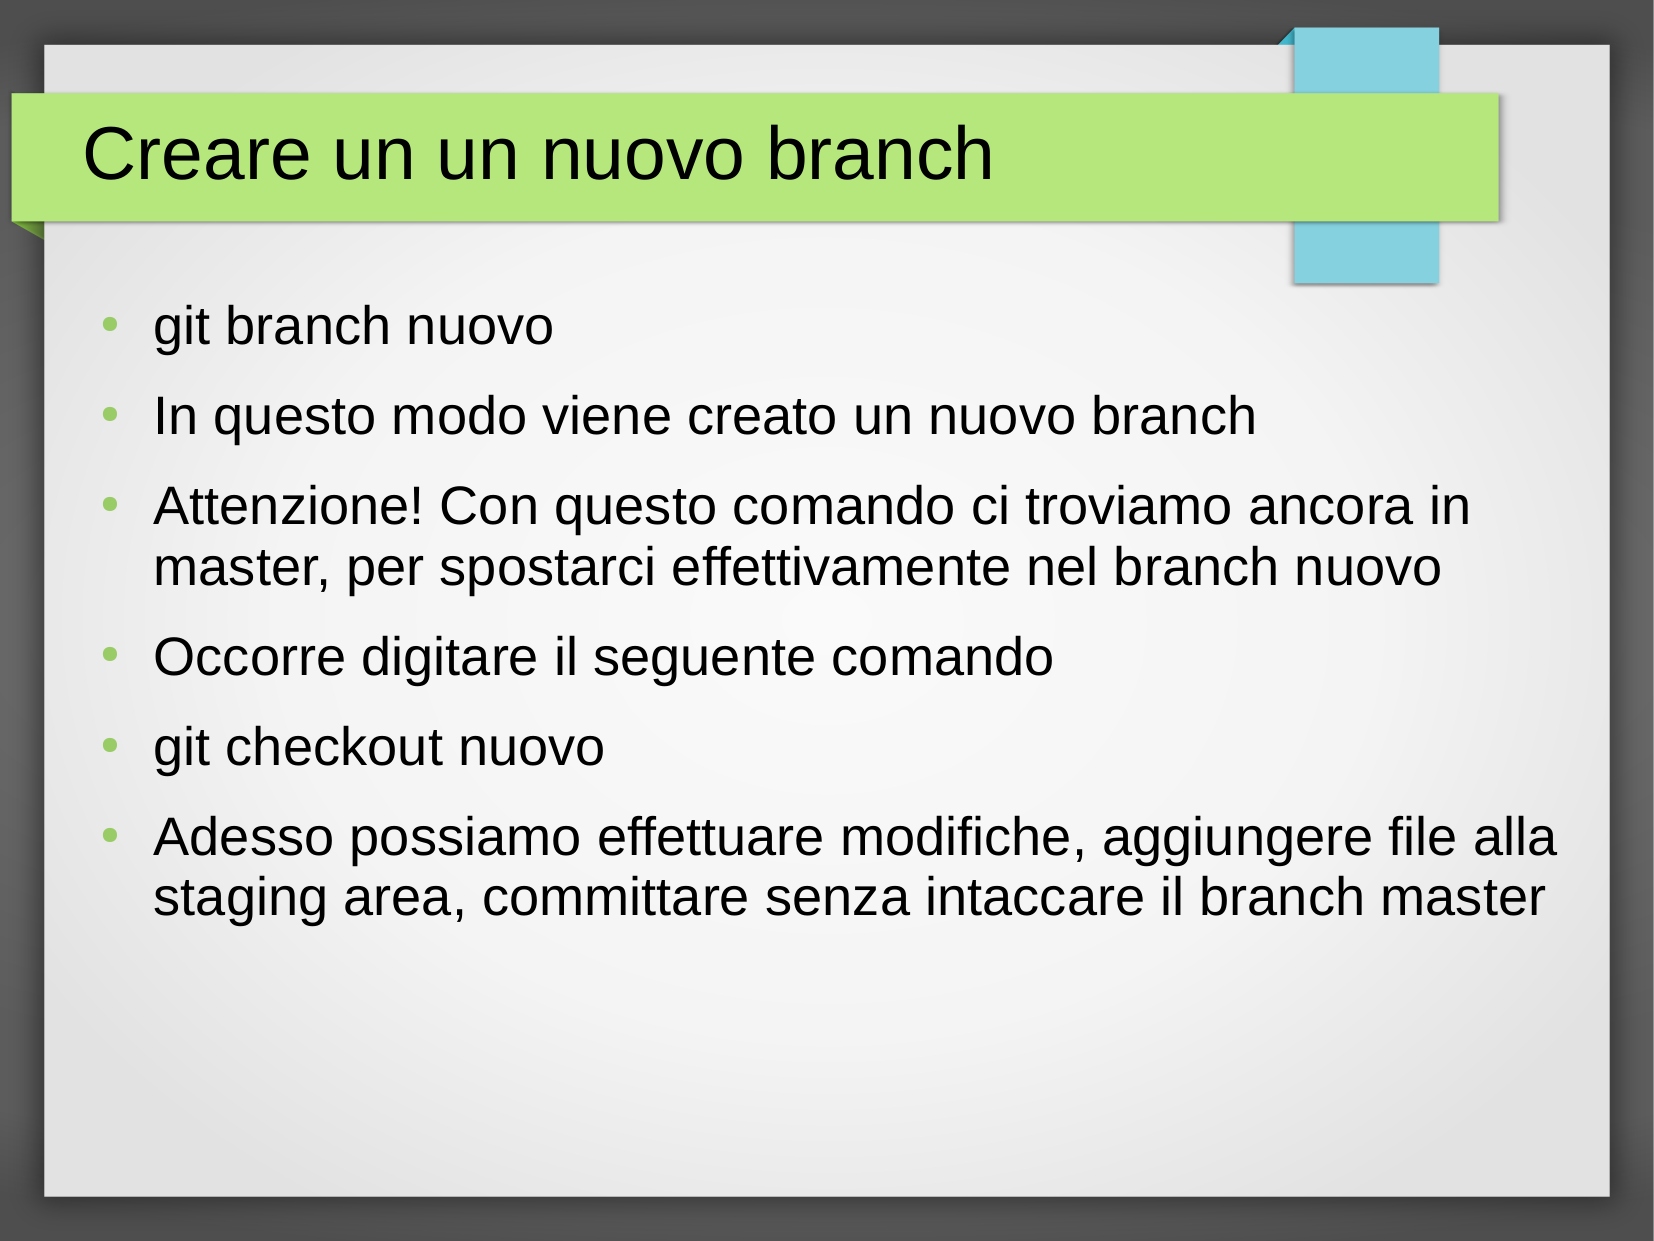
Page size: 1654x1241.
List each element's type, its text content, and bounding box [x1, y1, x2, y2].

list git branch nuovo In questo modo viene creato un nuovo branch Attenzione! Con questo comando ci troviamo ancora in master, per spostarci effettivamente nel branch nuovo Occorre digitare il seguente comando git checkout nuovo Adesso possiamo effettuare modifiche, aggiungere file alla staging area, committare senza intaccare il branch master [82, 295, 1571, 1015]
title Creare un un nuovo branch [82, 94, 1264, 213]
picture [0, 0, 1654, 1241]
